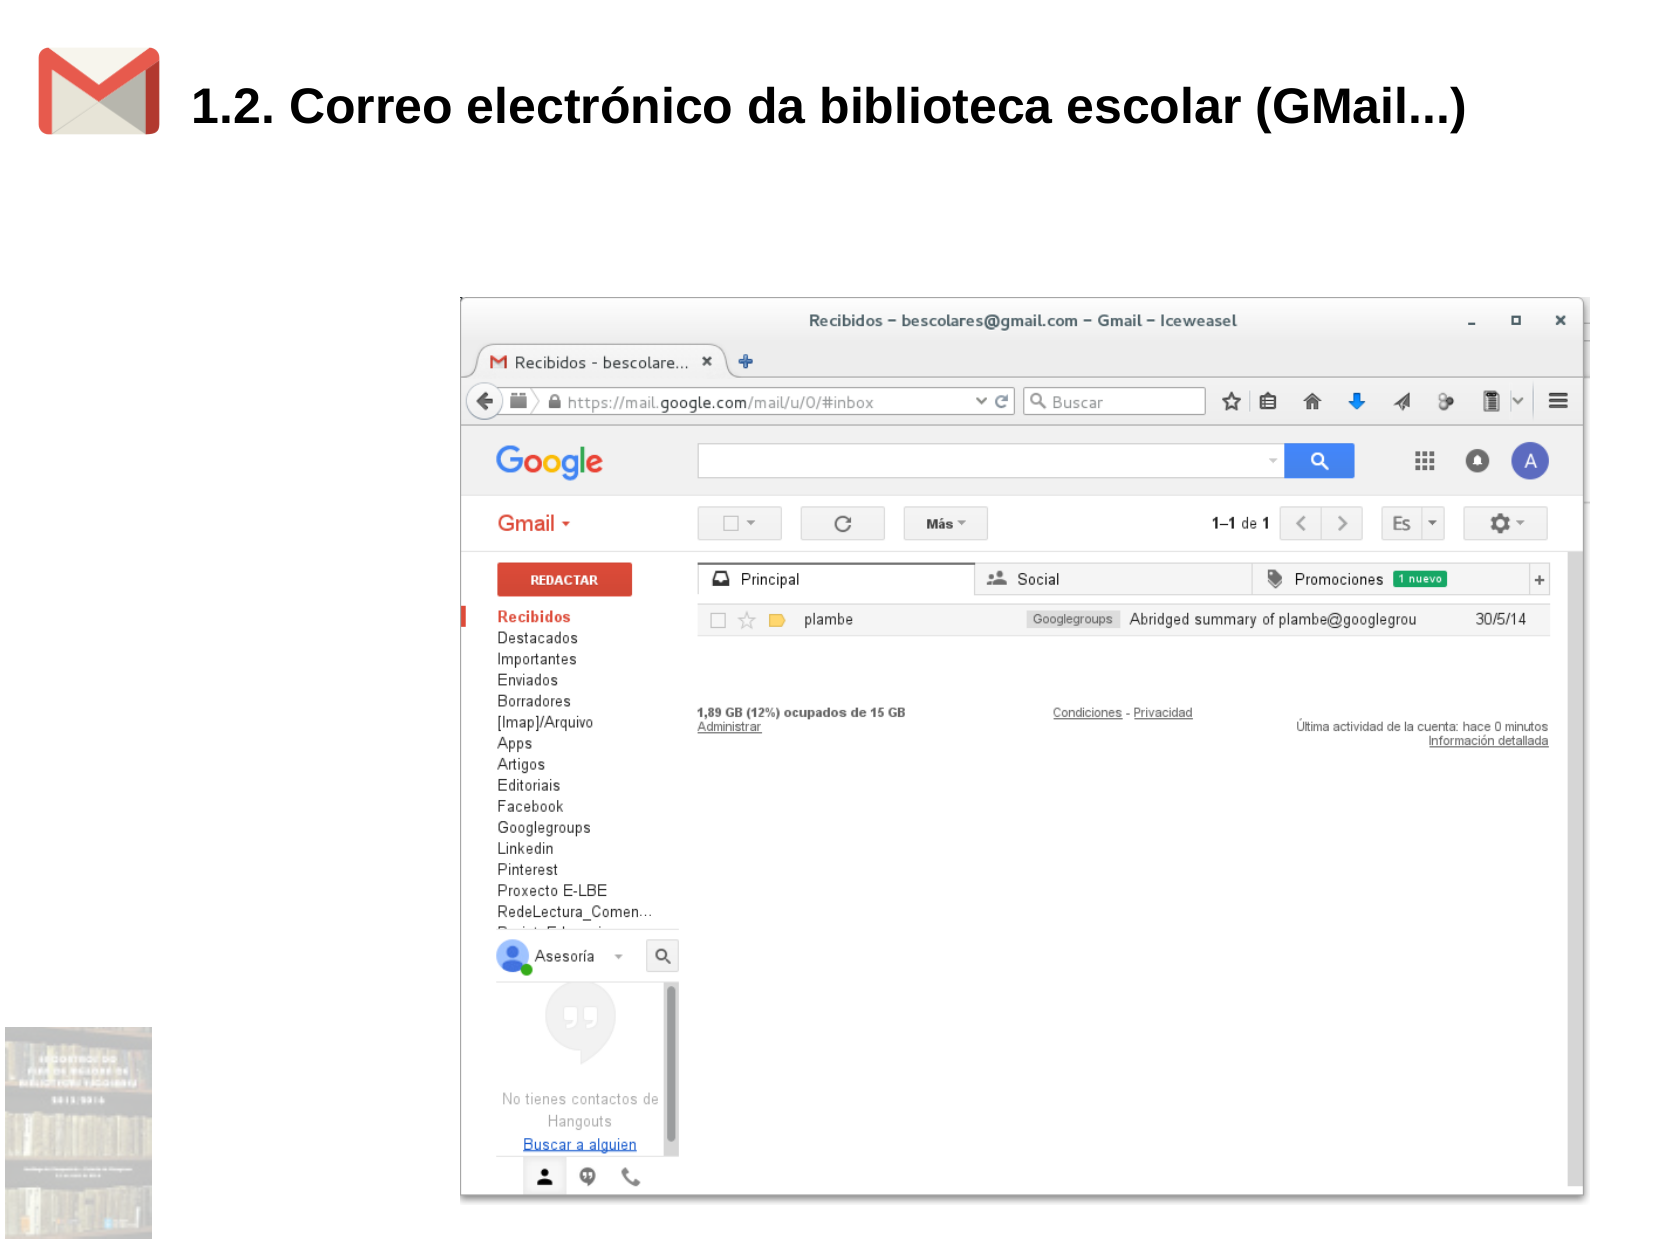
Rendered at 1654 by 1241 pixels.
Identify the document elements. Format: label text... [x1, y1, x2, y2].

text_box 1.2. Correo electrónico da biblioteca escolar (GMail...) [177, 70, 1619, 198]
picture [5, 1027, 152, 1239]
picture [460, 297, 1590, 1205]
picture [38, 47, 160, 135]
